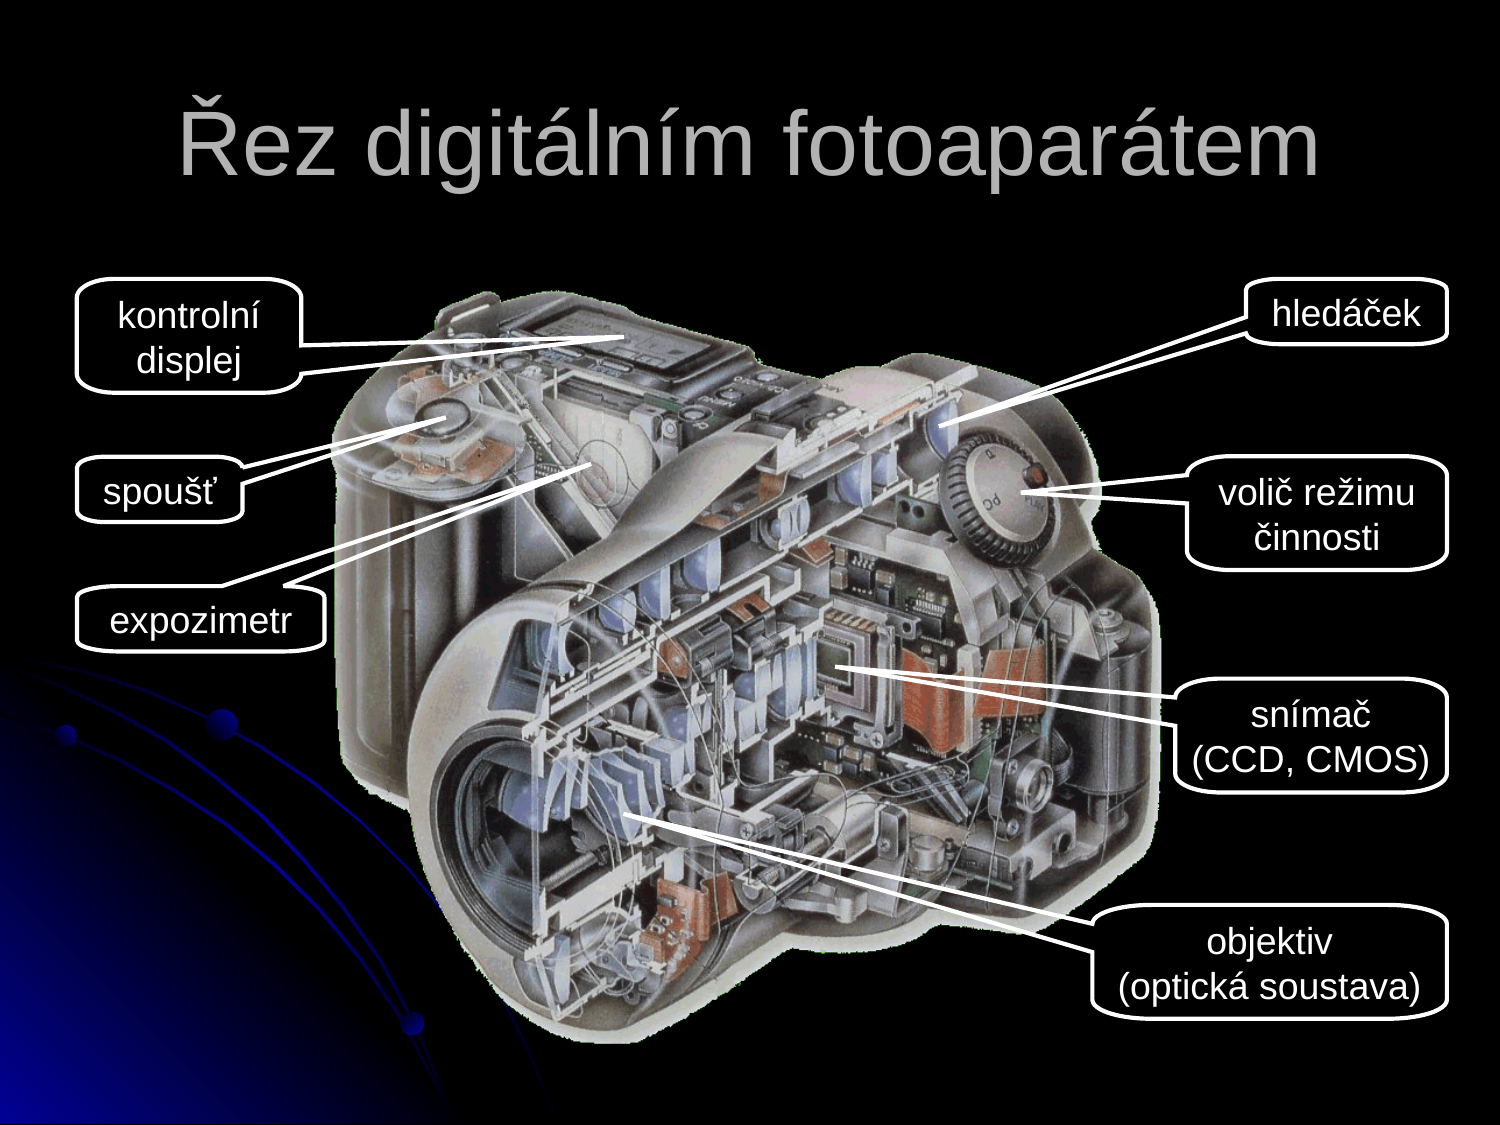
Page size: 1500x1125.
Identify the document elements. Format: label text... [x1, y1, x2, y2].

text_box volič režimu činnosti [1020, 456, 1447, 571]
title Řez digitálním fotoaparátem [75, 45, 1426, 233]
text_box kontrolní displej [76, 278, 624, 393]
picture [289, 267, 1170, 1057]
text_box snímač (CCD, CMOS) [835, 666, 1447, 793]
text_box expozimetr [77, 463, 592, 652]
text_box spoušť [77, 417, 446, 523]
text_box hledáček [938, 278, 1447, 427]
text_box objektiv (optická soustava) [623, 813, 1447, 1019]
